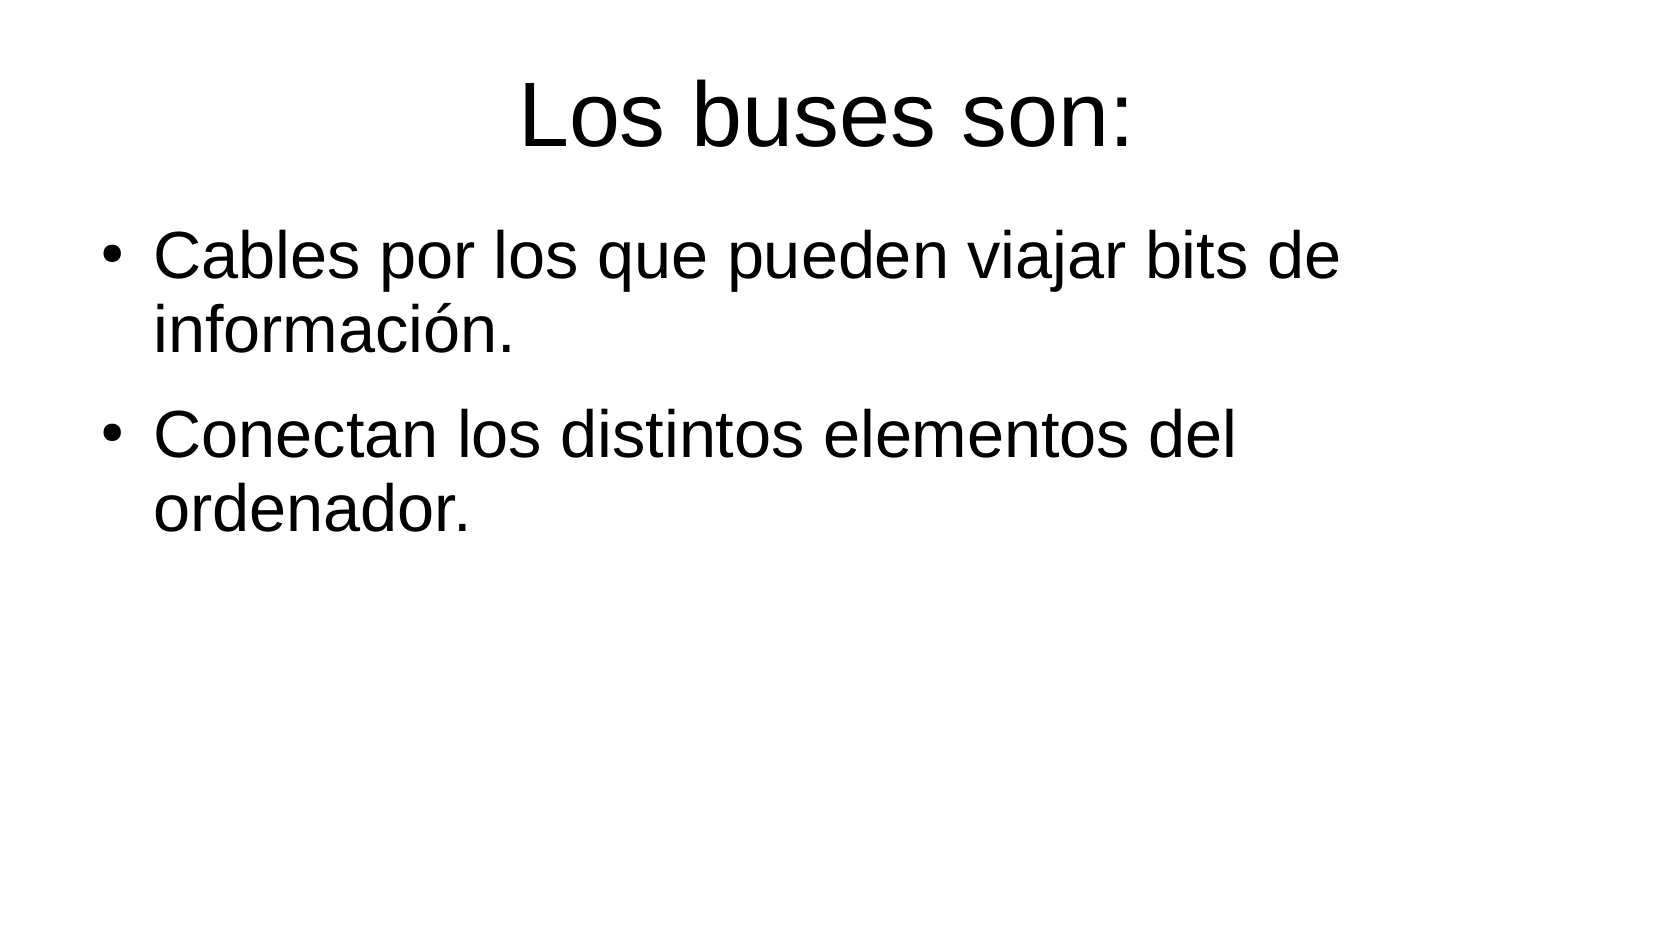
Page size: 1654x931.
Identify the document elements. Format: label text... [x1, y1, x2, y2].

list Cables por los que pueden viajar bits de información. Conectan los distintos elementos del ordenador. [82, 217, 1571, 758]
title Los buses son: [82, 37, 1571, 193]
